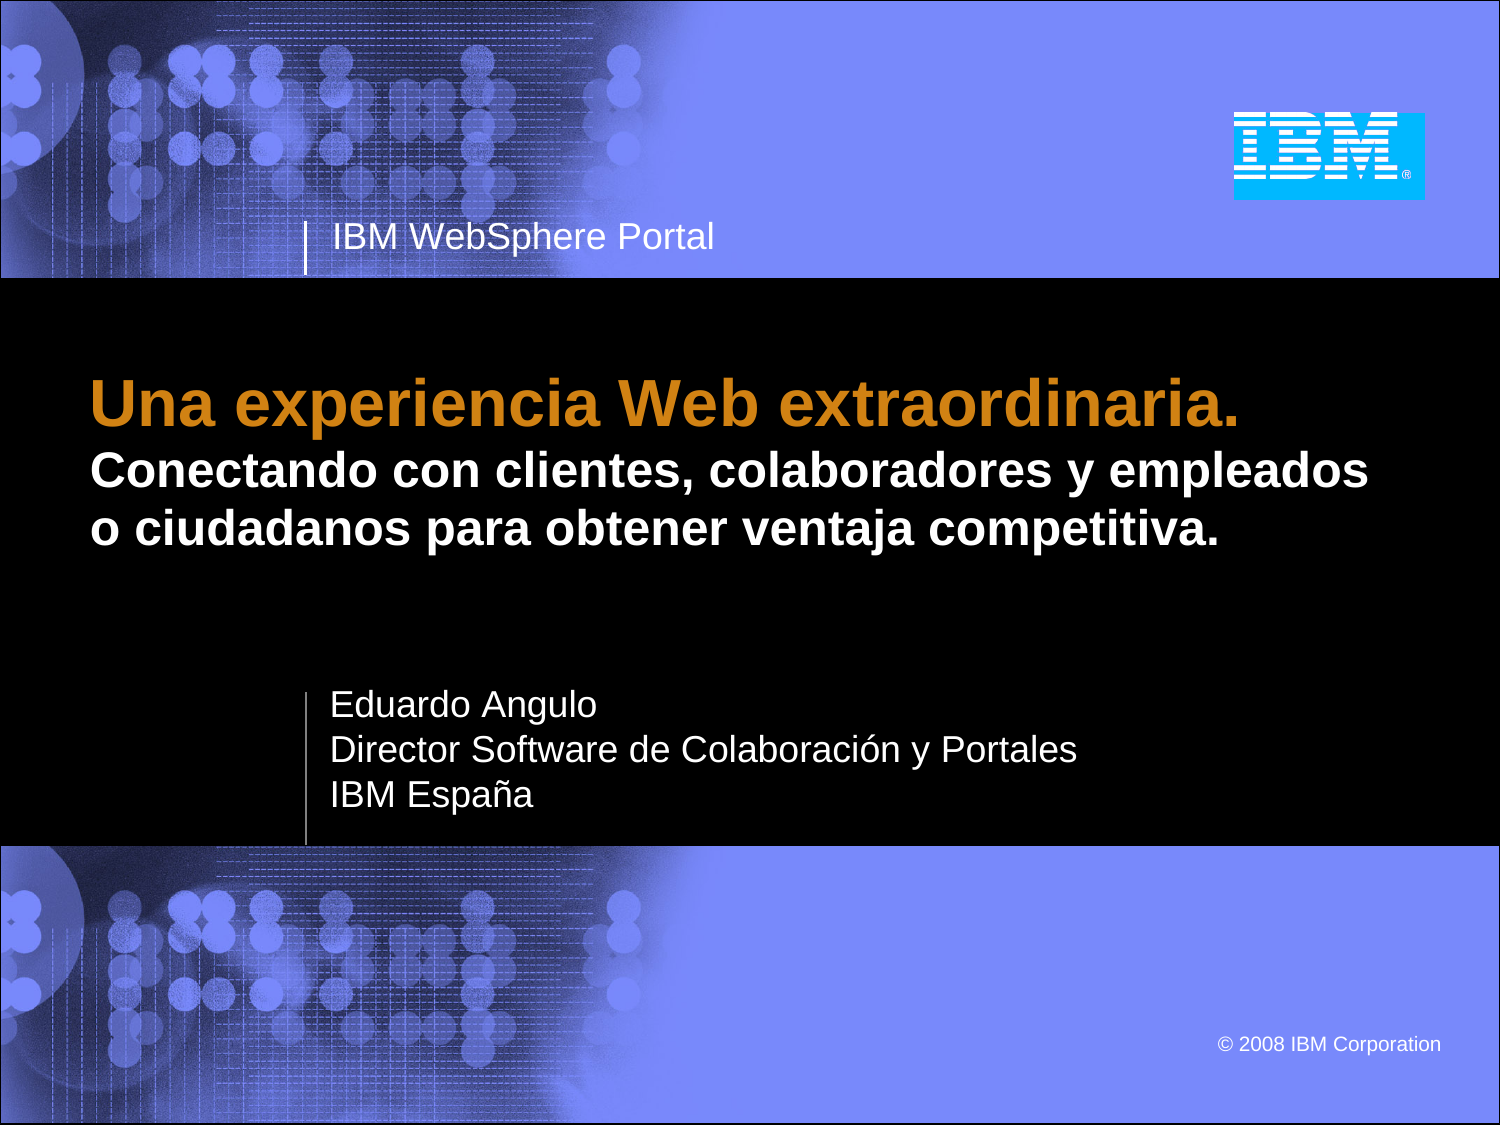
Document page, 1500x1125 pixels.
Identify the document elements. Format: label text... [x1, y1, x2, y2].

picture [1, 1, 1499, 278]
picture [1, 846, 1499, 1123]
text_box Eduardo Angulo Director Software de Colaboración y Portales IBM España [329, 680, 1156, 817]
title Una experiencia Web extraordinaria. Conectando con clientes, colaboradores y empleados o ciudadanos para obtener ventaja competitiva. [74, 355, 1390, 574]
